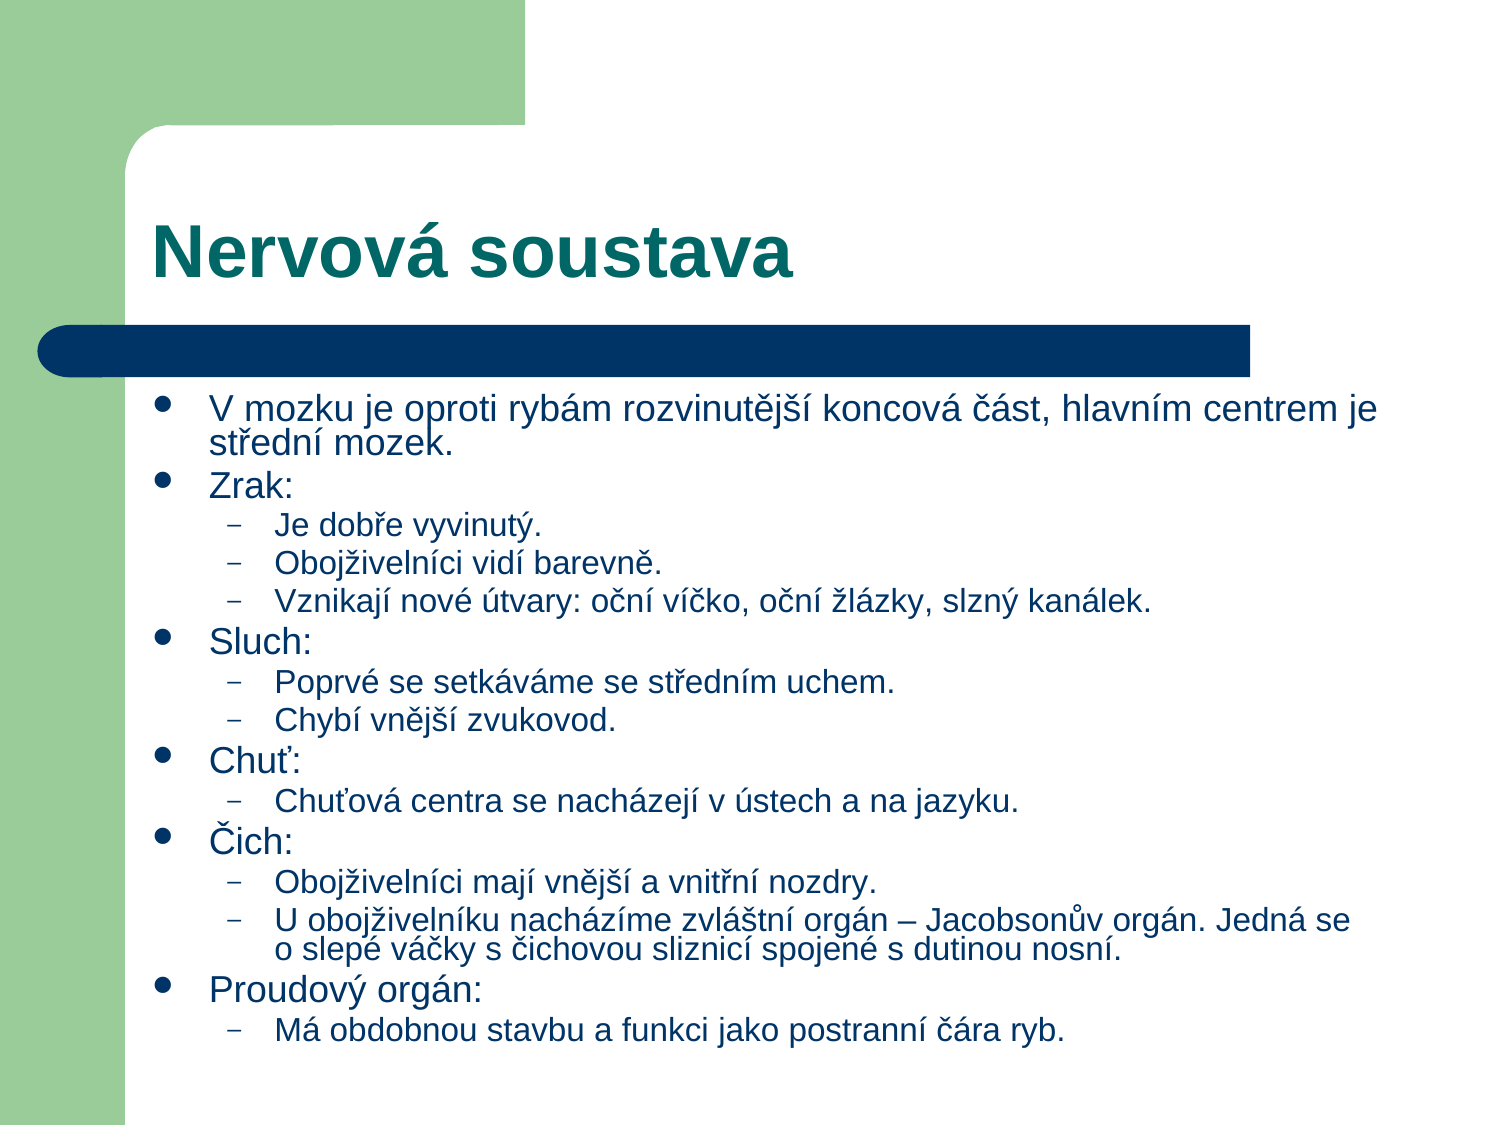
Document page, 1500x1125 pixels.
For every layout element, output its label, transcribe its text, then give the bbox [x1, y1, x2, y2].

list V mozku je oproti rybám rozvinutější koncová část, hlavním centrem je střední mozek. Zrak: Je dobře vyvinutý. Obojživelníci vidí barevně. Vznikají nové útvary: oční víčko, oční žlázky, slzný kanálek. Sluch: Poprvé se setkáváme se středním uchem. Chybí vnější zvukovod. Chuť: Chuťová centra se nacházejí v ústech a na jazyku. Čich: Obojživelníci mají vnější a vnitřní nozdry. U obojživelníku nacházíme zvláštní orgán – Jacobsonův orgán. Jedná se o slepé váčky s čichovou sliznicí spojené s dutinou nosní. Proudový orgán: Má obdobnou stavbu a funkci jako postranní čára ryb. [137, 387, 1400, 1125]
title Nervová soustava [136, 136, 1414, 301]
